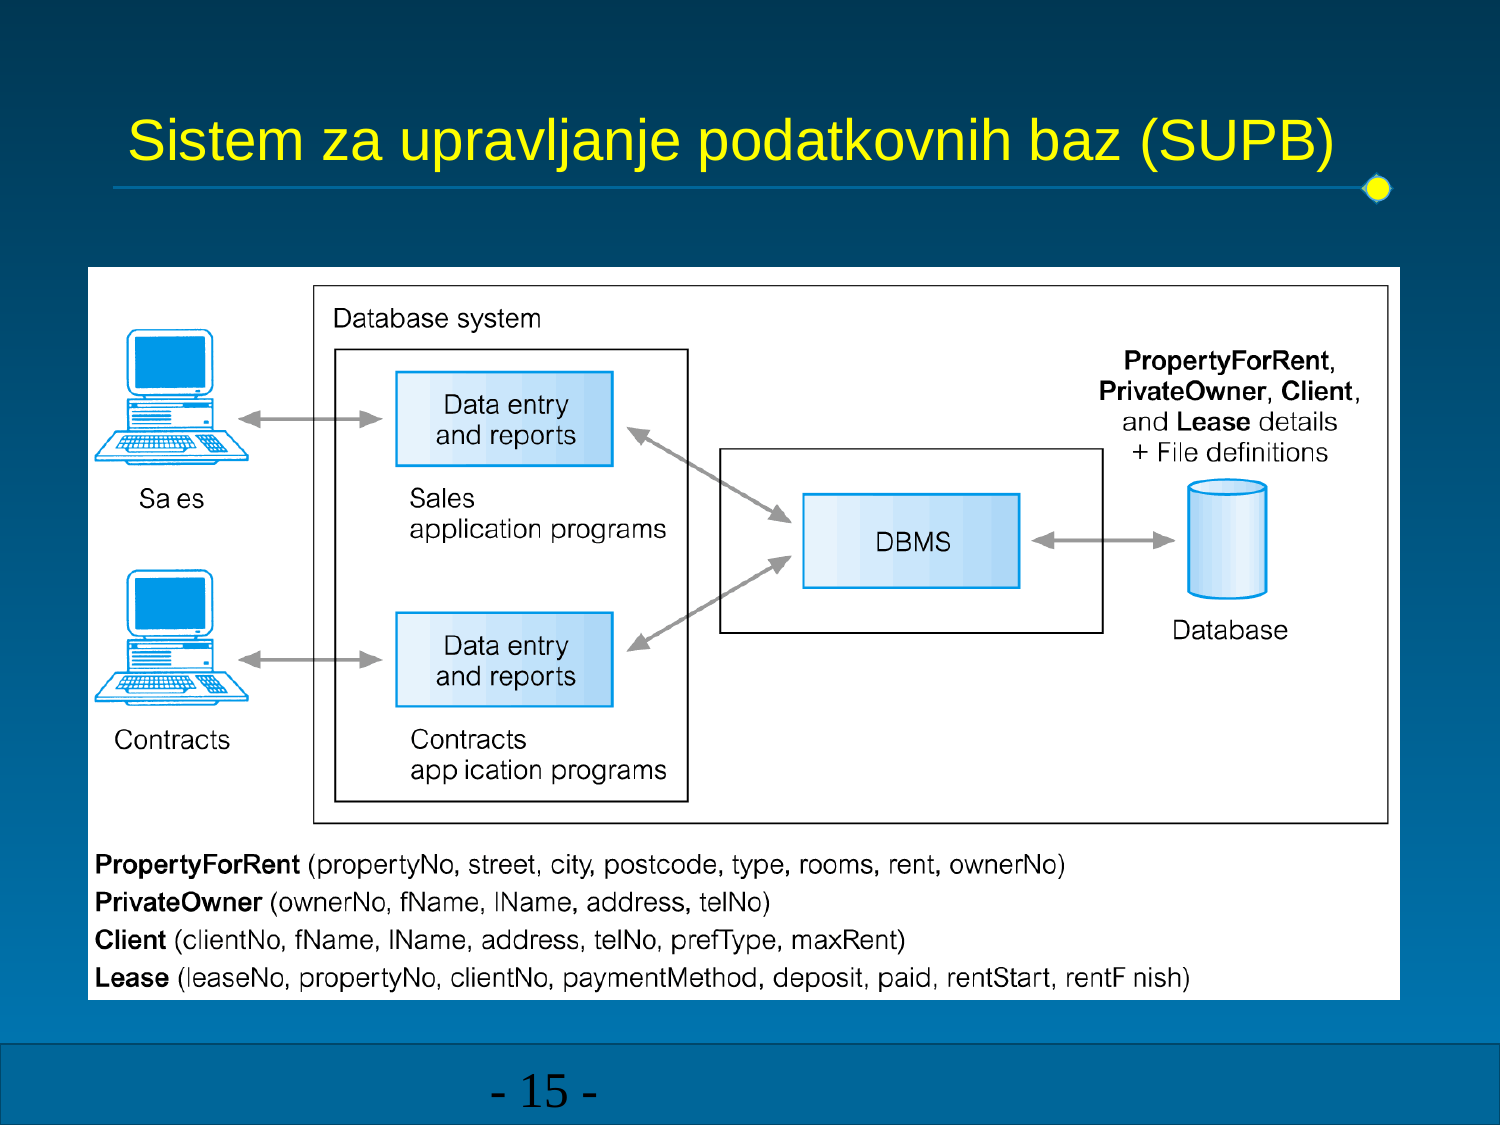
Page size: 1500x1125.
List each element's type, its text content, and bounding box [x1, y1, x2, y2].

title Sistem za upravljanje podatkovnih baz (SUPB) [112, 94, 1388, 181]
picture [89, 268, 1399, 999]
